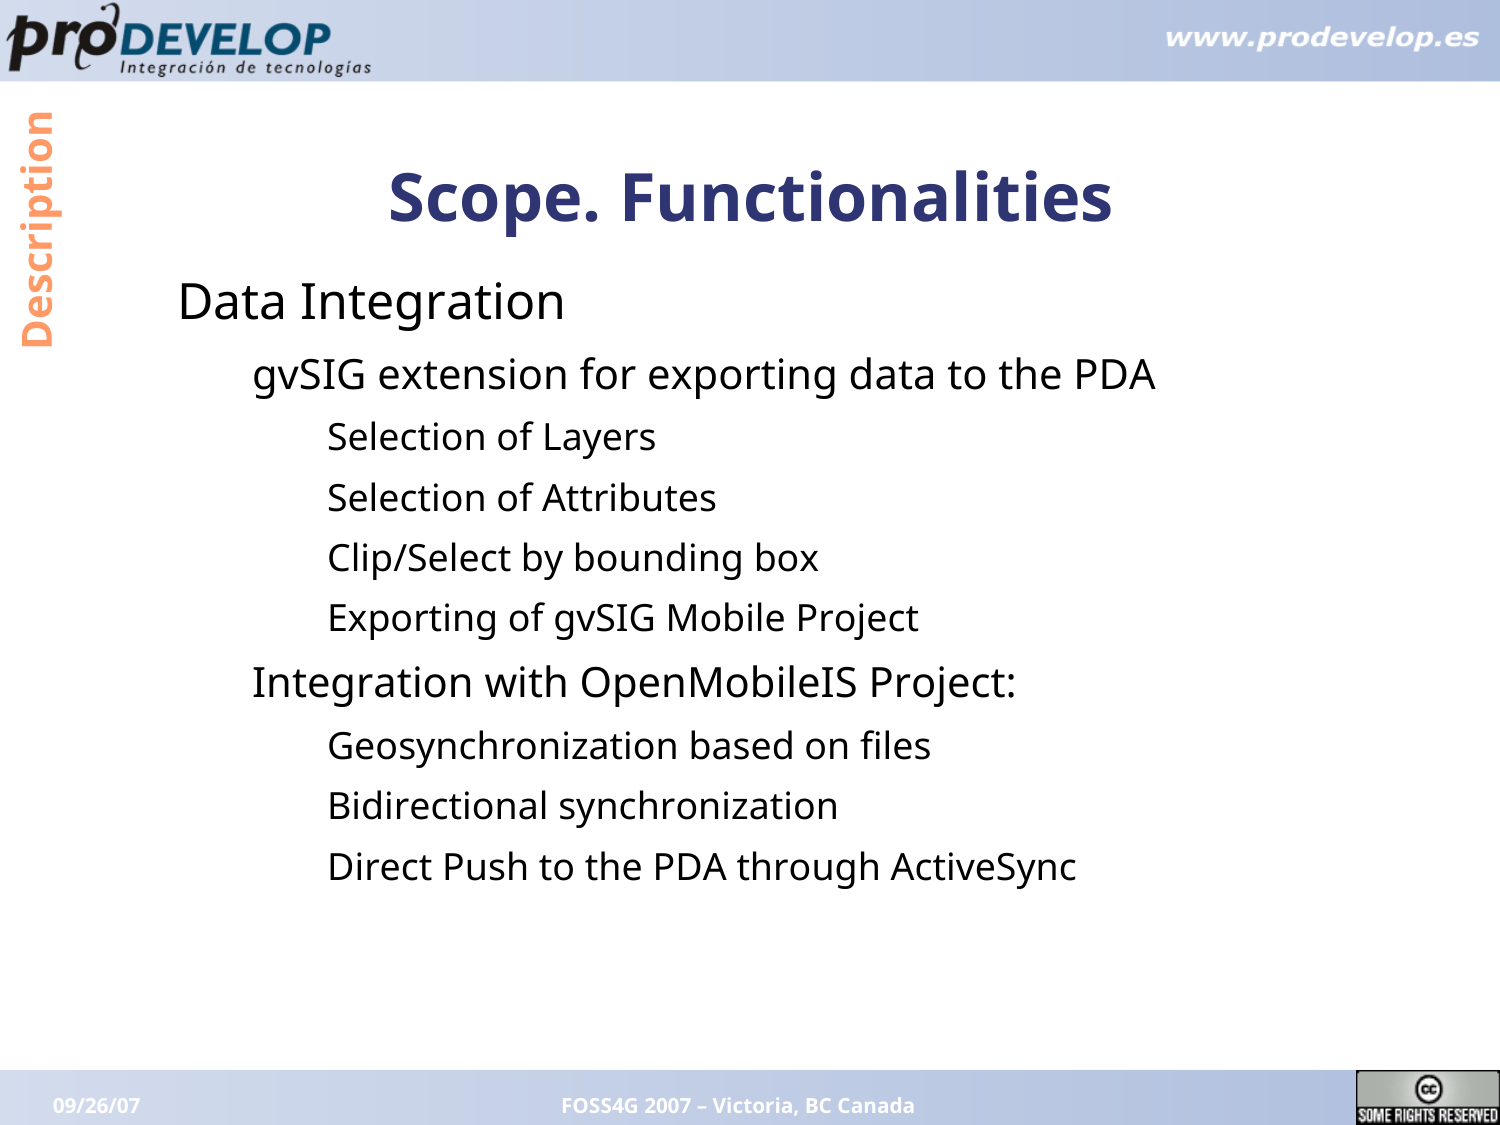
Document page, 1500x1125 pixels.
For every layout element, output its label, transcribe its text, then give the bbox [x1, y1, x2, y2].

list Data Integration gvSIG extension for exporting data to the PDA Selection of Layers Selection of Attributes Clip/Select by bounding box Exporting of gvSIG Mobile Project Integration with OpenMobileIS Project: Geosynchronization based on files Bidirectional synchronization Direct Push to the PDA through ActiveSync [177, 265, 1418, 1052]
title Scope. Functionalities [76, 101, 1427, 290]
picture [0, 0, 1500, 1125]
title Description [0, 76, 71, 384]
